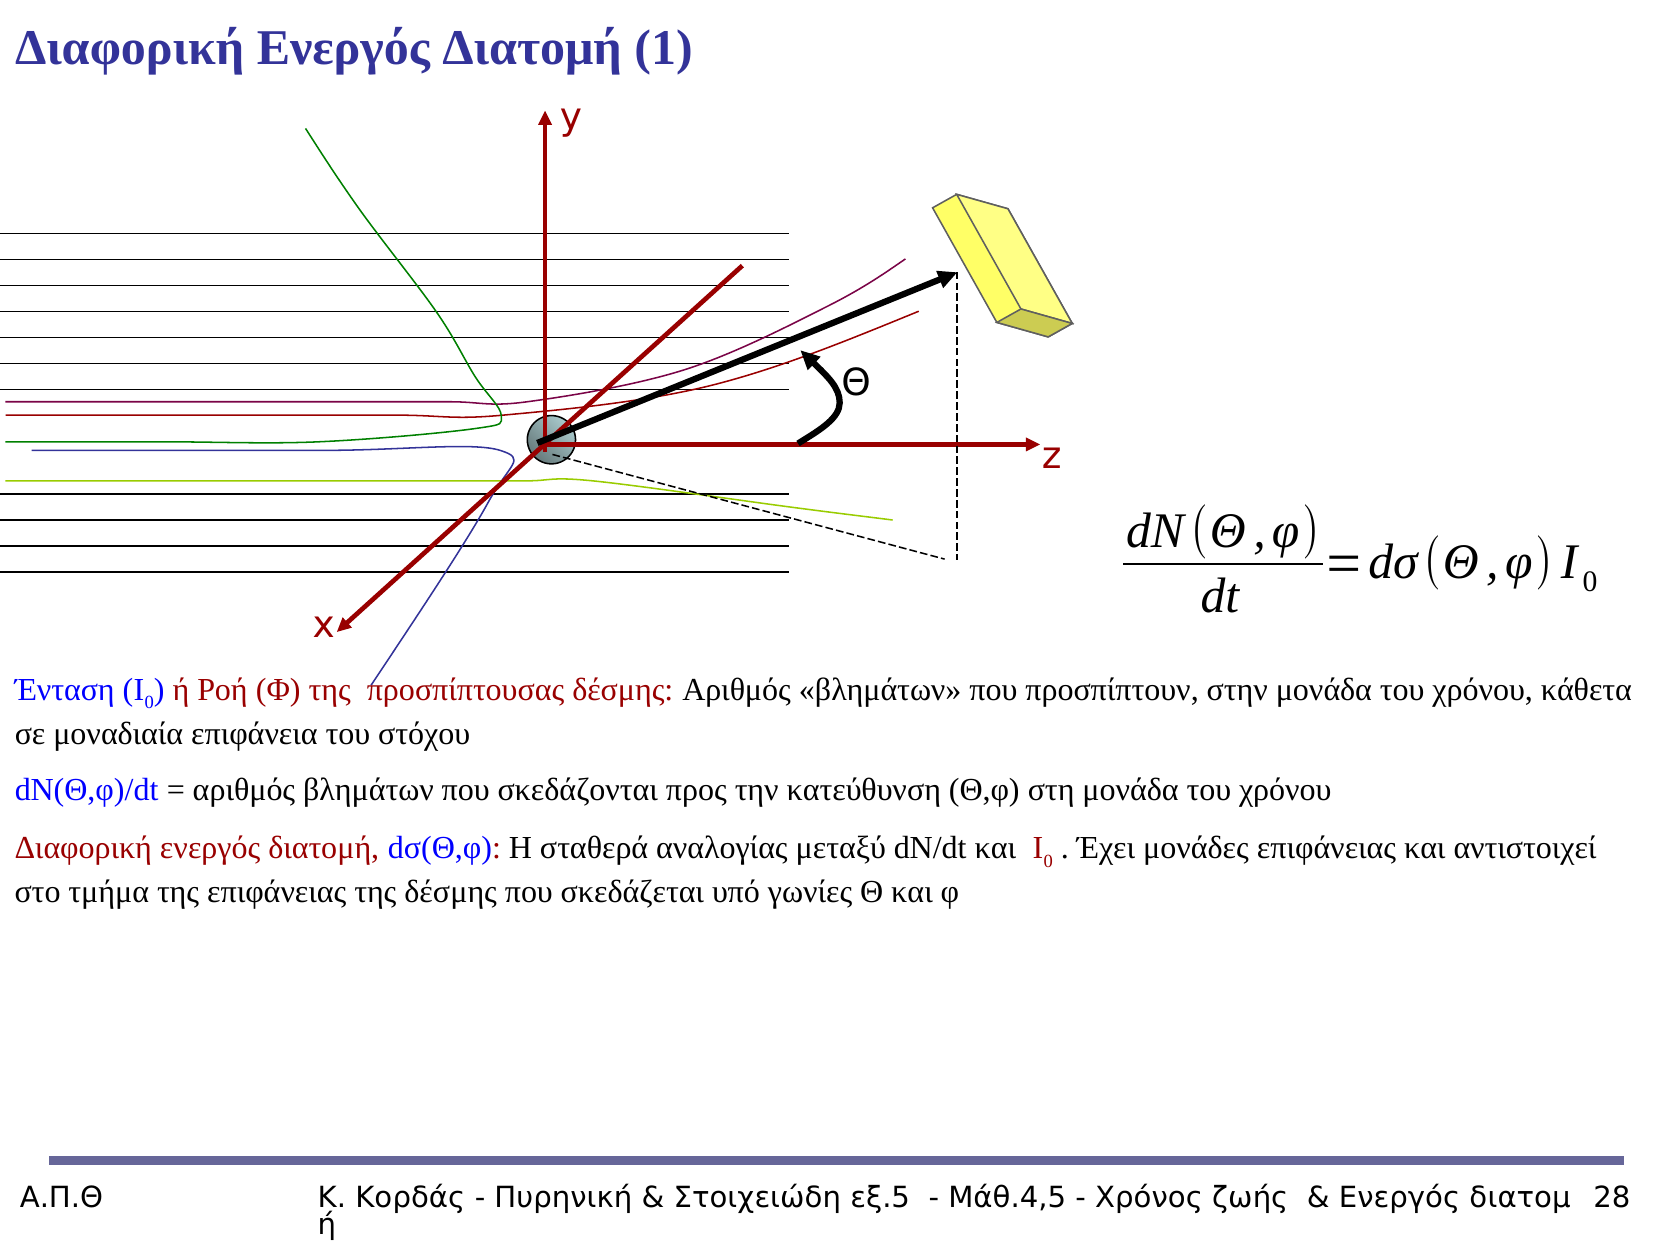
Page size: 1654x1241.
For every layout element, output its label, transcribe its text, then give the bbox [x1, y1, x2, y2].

text_box Θ [826, 350, 866, 411]
text_box x [297, 592, 350, 654]
text_box z [1027, 423, 1080, 484]
text_box [527, 417, 543, 453]
chart [1107, 500, 1609, 624]
text_box [552, 432, 576, 442]
text_box y [545, 84, 598, 146]
text_box [932, 194, 1073, 337]
text_box Θ [847, 370, 864, 393]
text_box Ένταση (Ι0) ή Ροή (Φ) της προσπίπτουσας δέσμης: Αριθμός «βλημάτων» που προσπίπτουν, στην μονάδα του χρόνου, κάθετα σε μοναδιαία επιφάνεια του στόχου dN(Θ,φ)/dt = αριθμός βλημάτων που σκεδάζονται προς την κατεύθυνση (Θ,φ) στη μονάδα του χρόνου [0, 660, 1654, 815]
text_box Διαφορική ενεργός διατομή, dσ(Θ,φ): Η σταθερά αναλογίας μεταξύ dN/dt και Ι0 . Έχει μονάδες επιφάνειας και αντιστοιχεί στο τμήμα της επιφάνειας της δέσμης που σκεδάζεται υπό γωνίες Θ και φ [0, 819, 1622, 917]
text_box [547, 415, 566, 435]
text_box [535, 447, 575, 464]
title Διαφορική Ενεργός Διατομή (1) [0, 0, 1489, 89]
